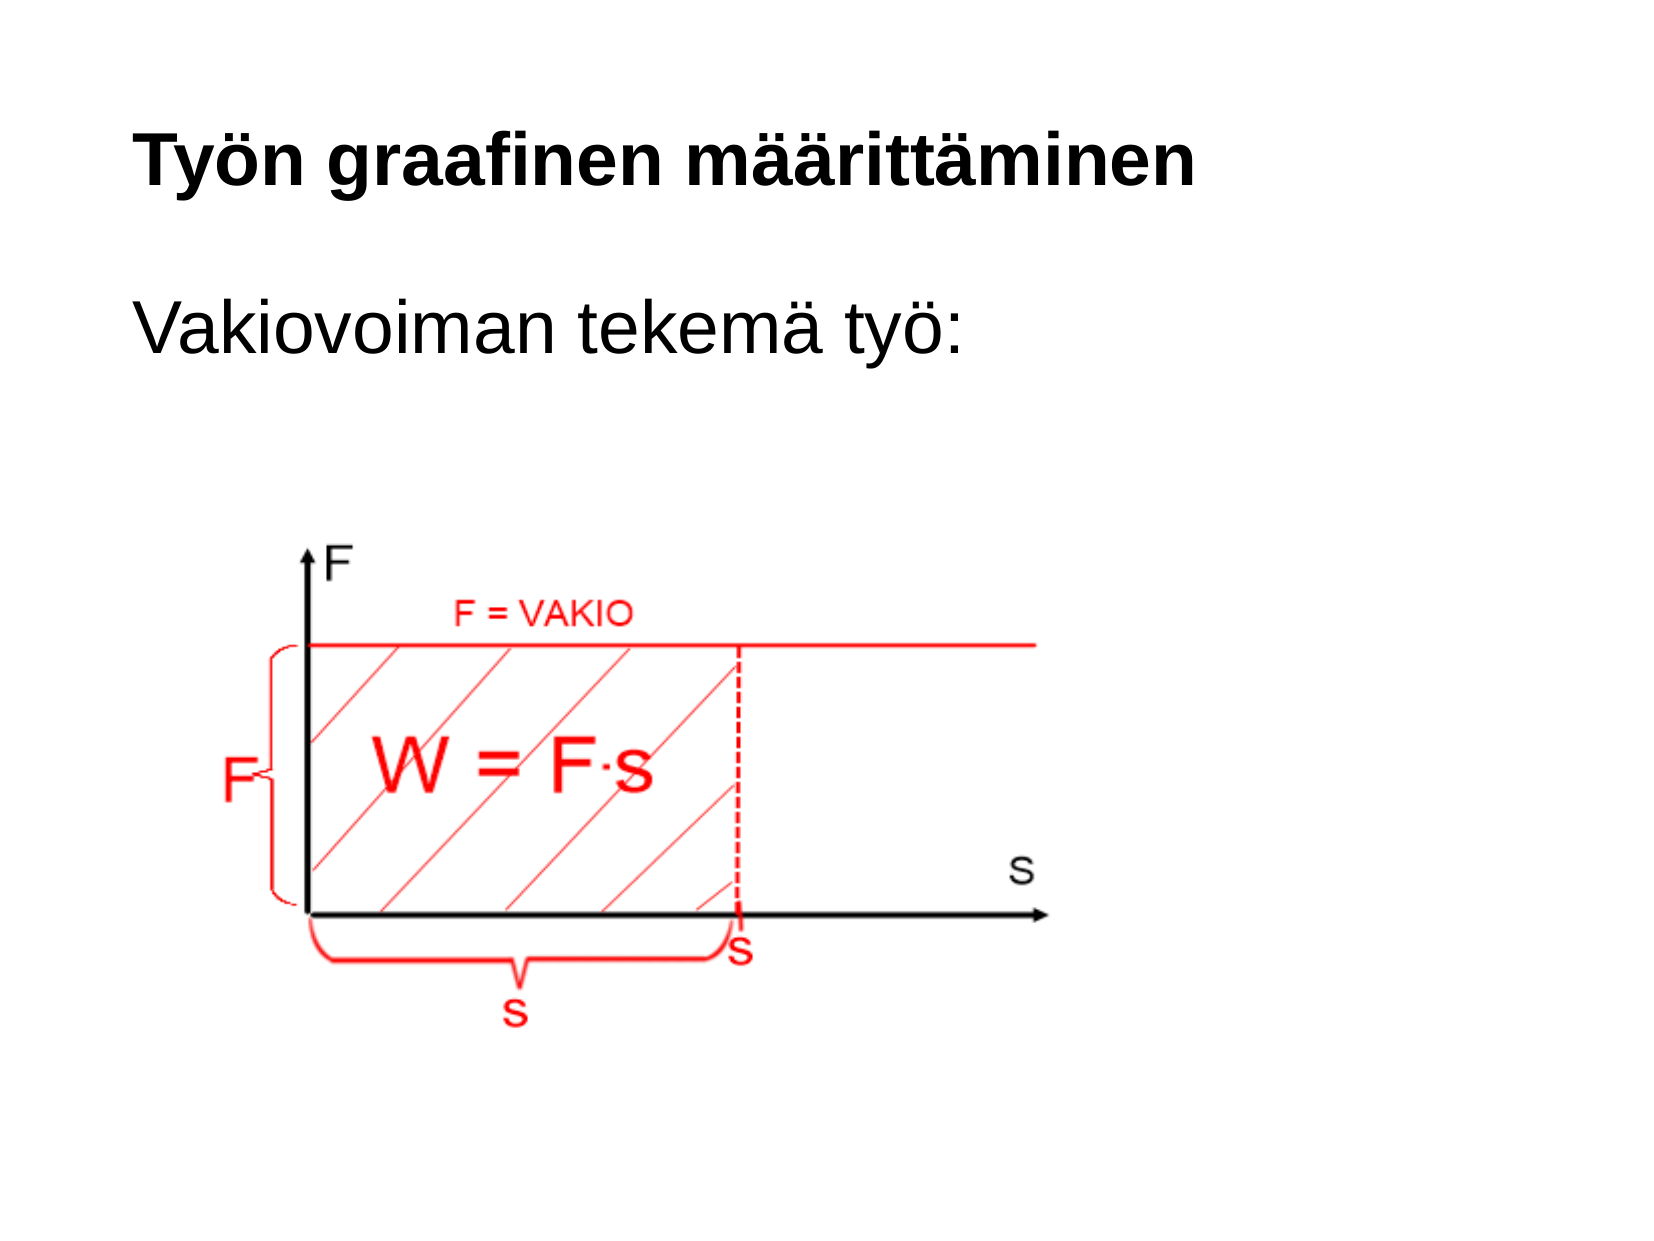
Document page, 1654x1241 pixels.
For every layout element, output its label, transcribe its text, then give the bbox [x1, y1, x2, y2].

text_box Työn graafinen määrittäminen Vakiovoiman tekemä työ: [118, 109, 1505, 461]
picture [151, 471, 1123, 1099]
